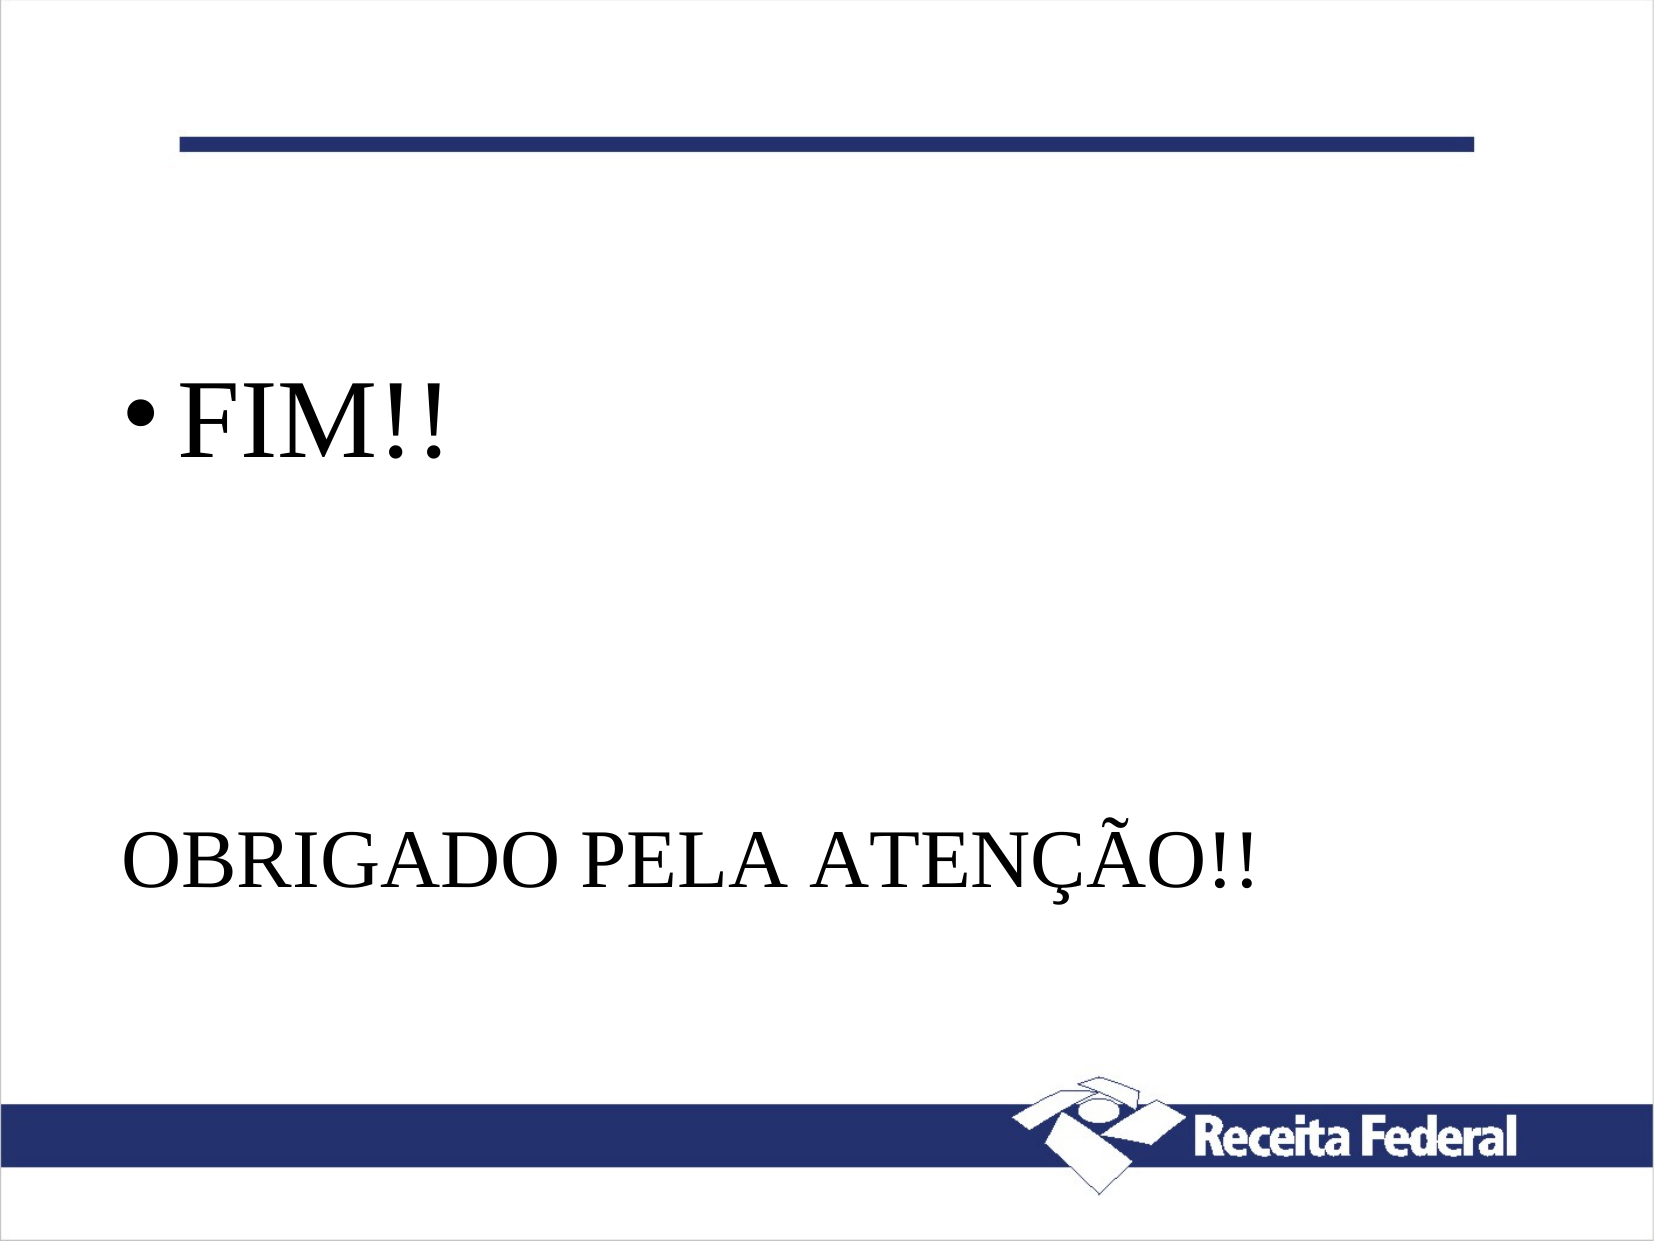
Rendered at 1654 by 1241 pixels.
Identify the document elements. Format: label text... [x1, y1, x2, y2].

picture [0, 0, 1654, 1241]
list FIM!! OBRIGADO PELA ATENÇÃO!! [121, 344, 1534, 1065]
